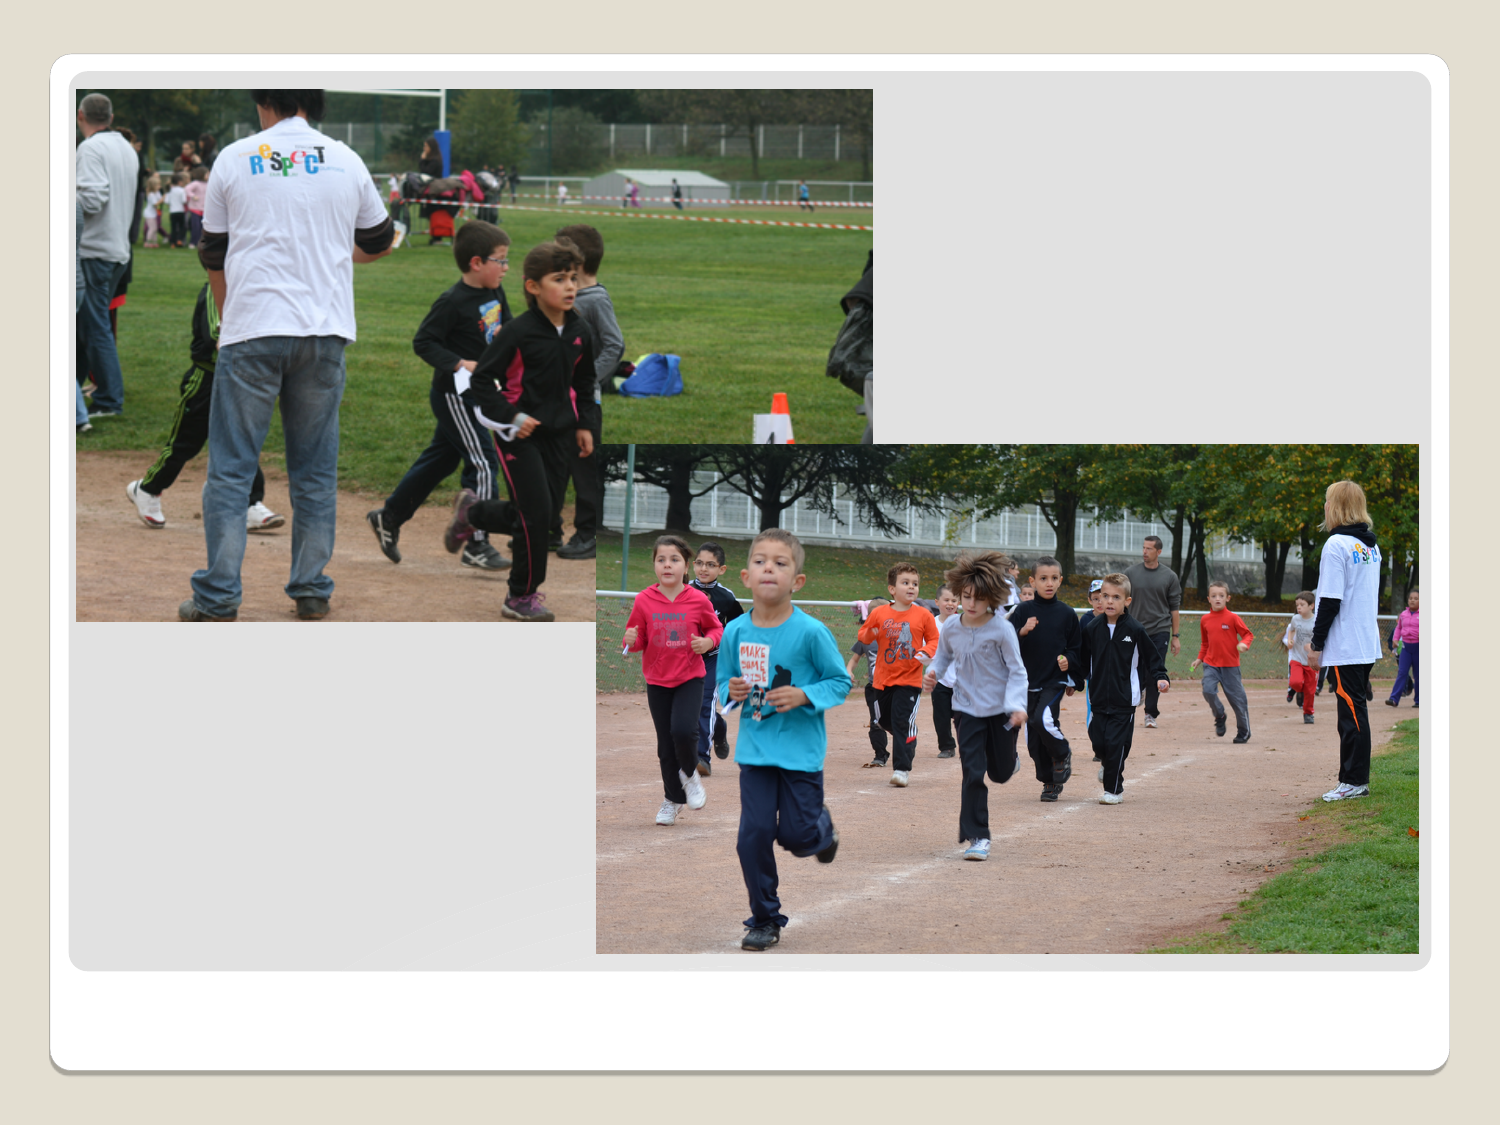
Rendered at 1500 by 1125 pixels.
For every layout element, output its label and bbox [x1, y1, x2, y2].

picture [76, 90, 1419, 954]
